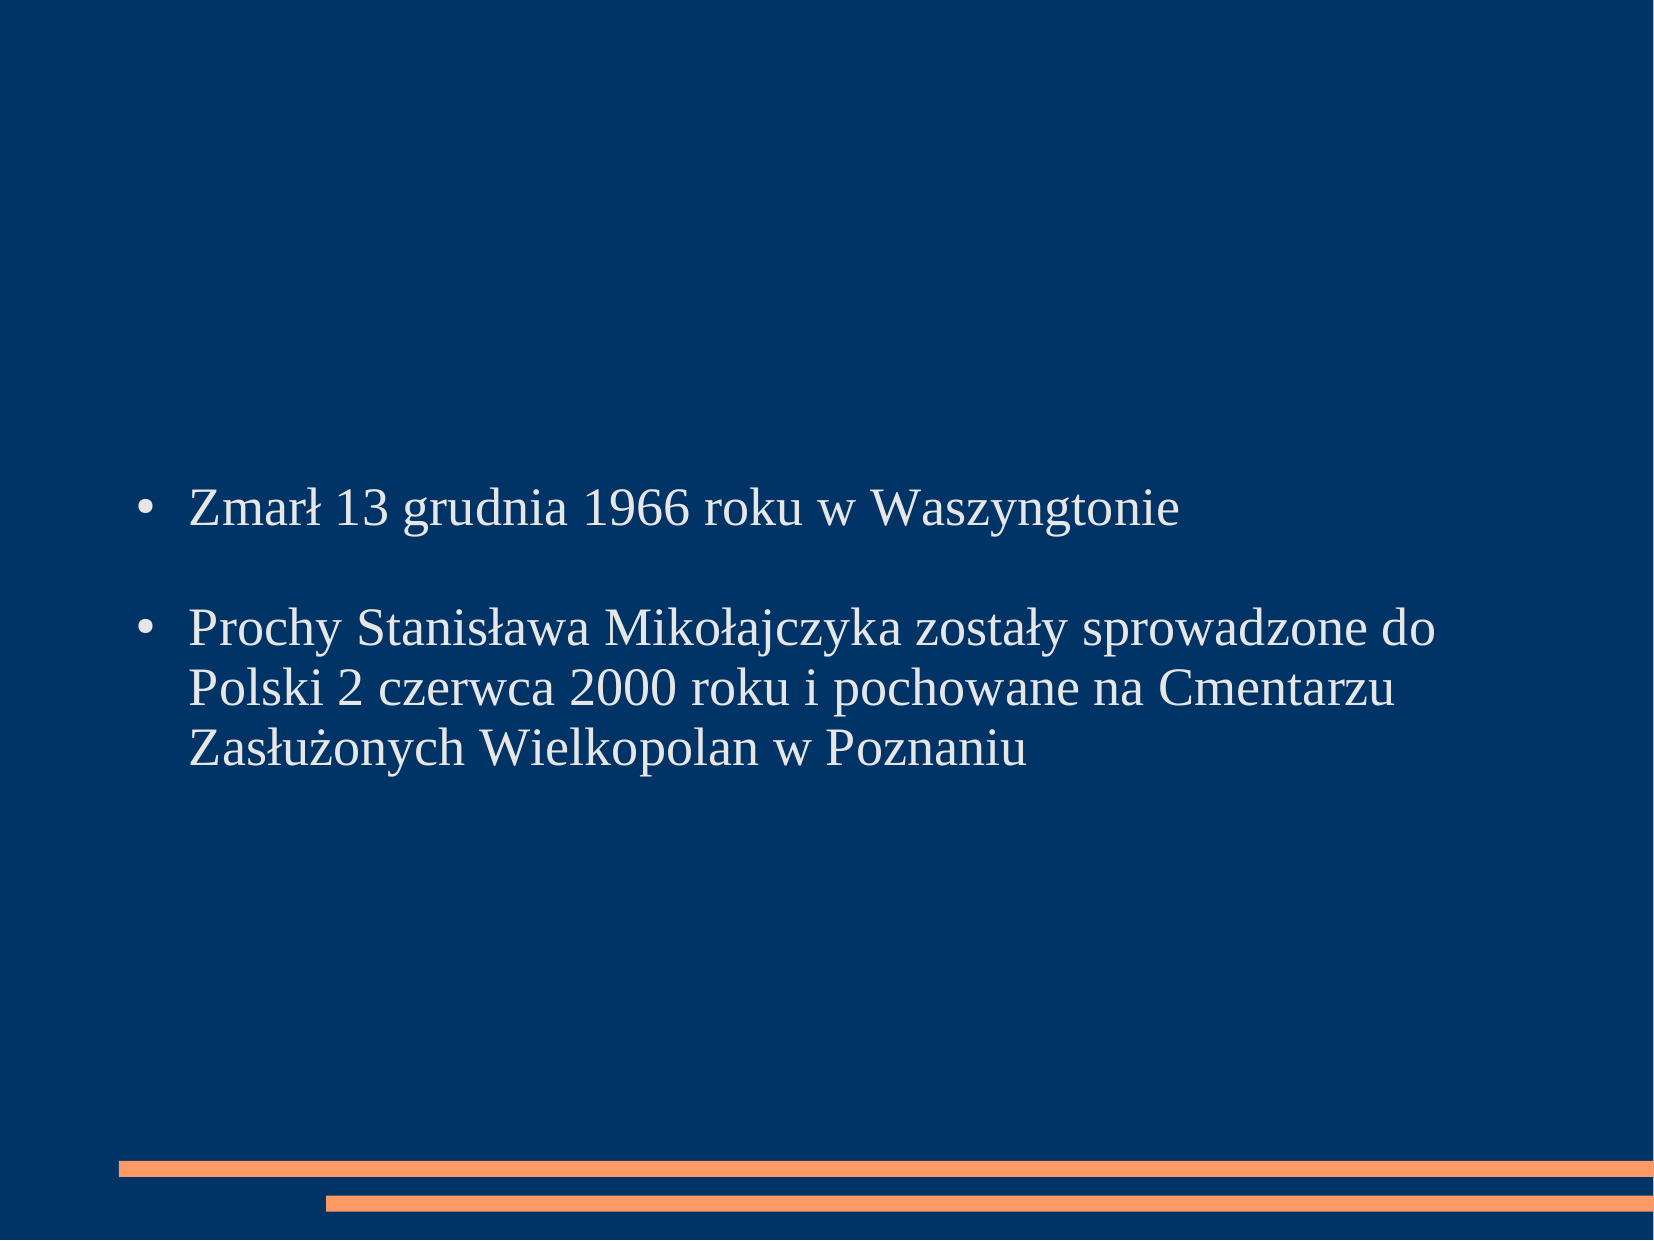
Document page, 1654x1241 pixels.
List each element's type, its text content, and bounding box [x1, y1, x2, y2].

list Zmarł 13 grudnia 1966 roku w Waszyngtonie Prochy Stanisława Mikołajczyka zostały sprowadzone do Polski 2 czerwca 2000 roku i pochowane na Cmentarzu Zasłużonych Wielkopolan w Poznaniu [118, 477, 1558, 1241]
